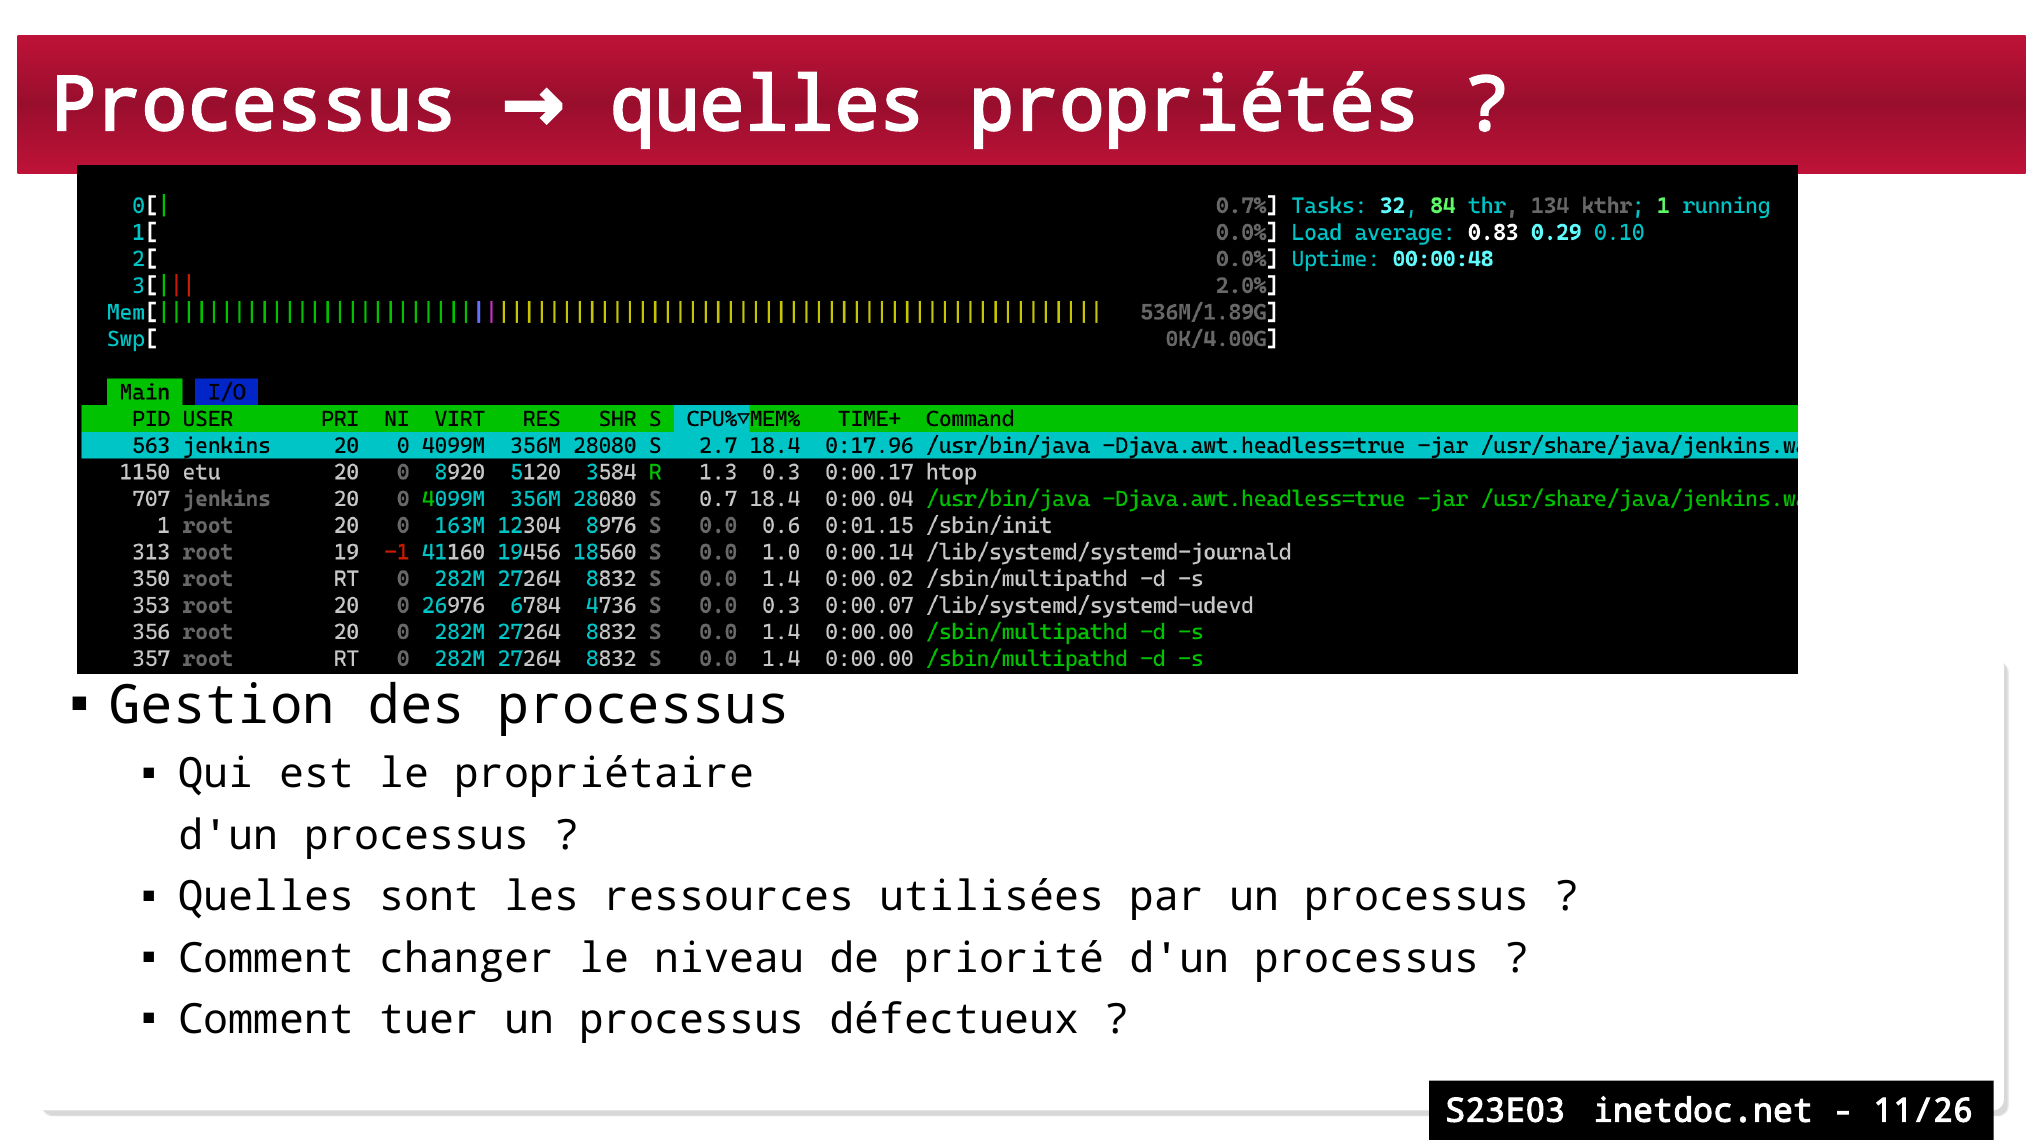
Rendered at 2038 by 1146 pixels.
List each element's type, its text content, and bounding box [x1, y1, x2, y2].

text_box Gestion des processus Qui est le propriétaire d'un processus ? Quelles sont les ressources utilisées par un processus ? Comment changer le niveau de priorité d'un processus ? Comment tuer un processus défectueux ? [35, 655, 2004, 1111]
picture [77, 165, 1798, 674]
text_box S23E03 inetdoc.net - <numéro>/26 [1429, 1080, 1994, 1140]
text_box Processus → quelles propriétés ? [17, 35, 2026, 174]
